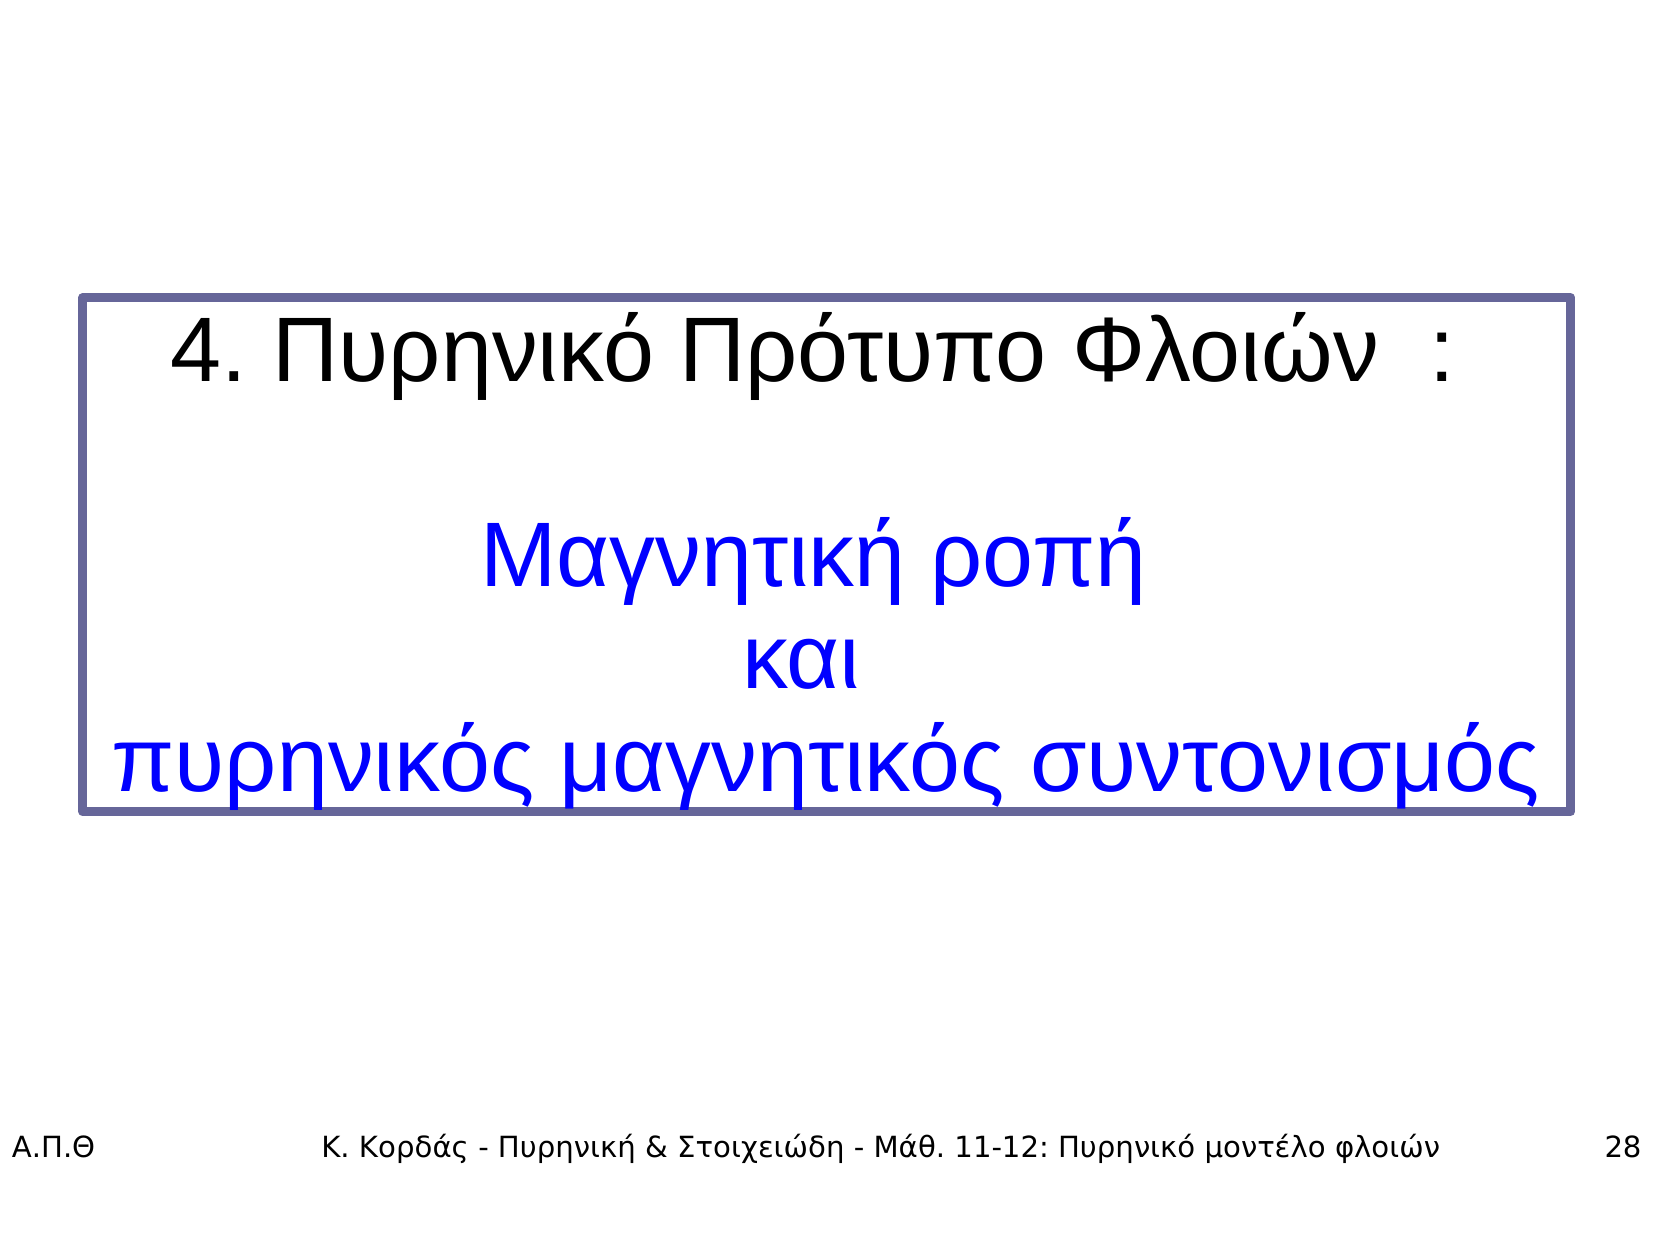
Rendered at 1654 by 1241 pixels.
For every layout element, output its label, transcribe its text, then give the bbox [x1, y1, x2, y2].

title 4. Πυρηνικό Πρότυπο Φλοιών : Μαγνητική ροπή και πυρηνικός μαγνητικός συντονισμός [82, 297, 1571, 812]
